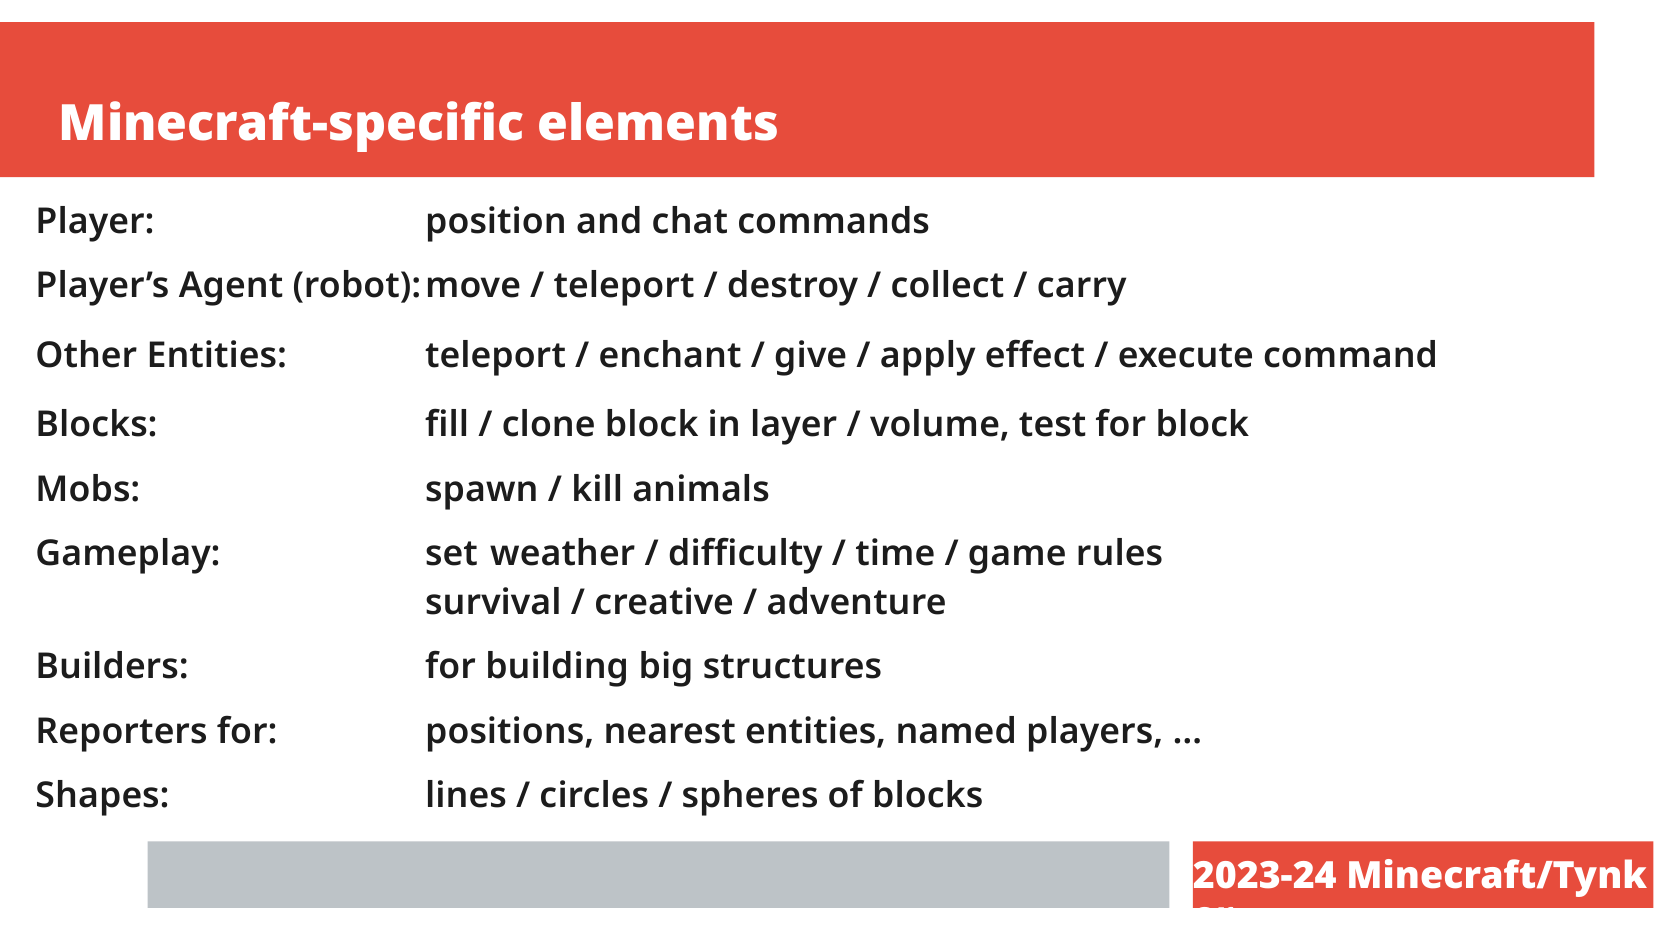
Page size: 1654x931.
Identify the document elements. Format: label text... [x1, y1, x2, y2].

list Player: position and chat commands Player’s Agent (robot): move / teleport / destroy / collect / carry Other Entities: teleport / enchant / give / apply effect / execute command Blocks: fill / clone block in layer / volume, test for block Mobs: spawn / kill animals Gameplay: set weather / difficulty / time / game rules survival / creative / adventure Builders: for building big structures Reporters for: positions, nearest entities, named players, … Shapes: lines / circles / spheres of blocks [35, 194, 1619, 820]
title Minecraft-specific elements [59, 44, 1595, 156]
